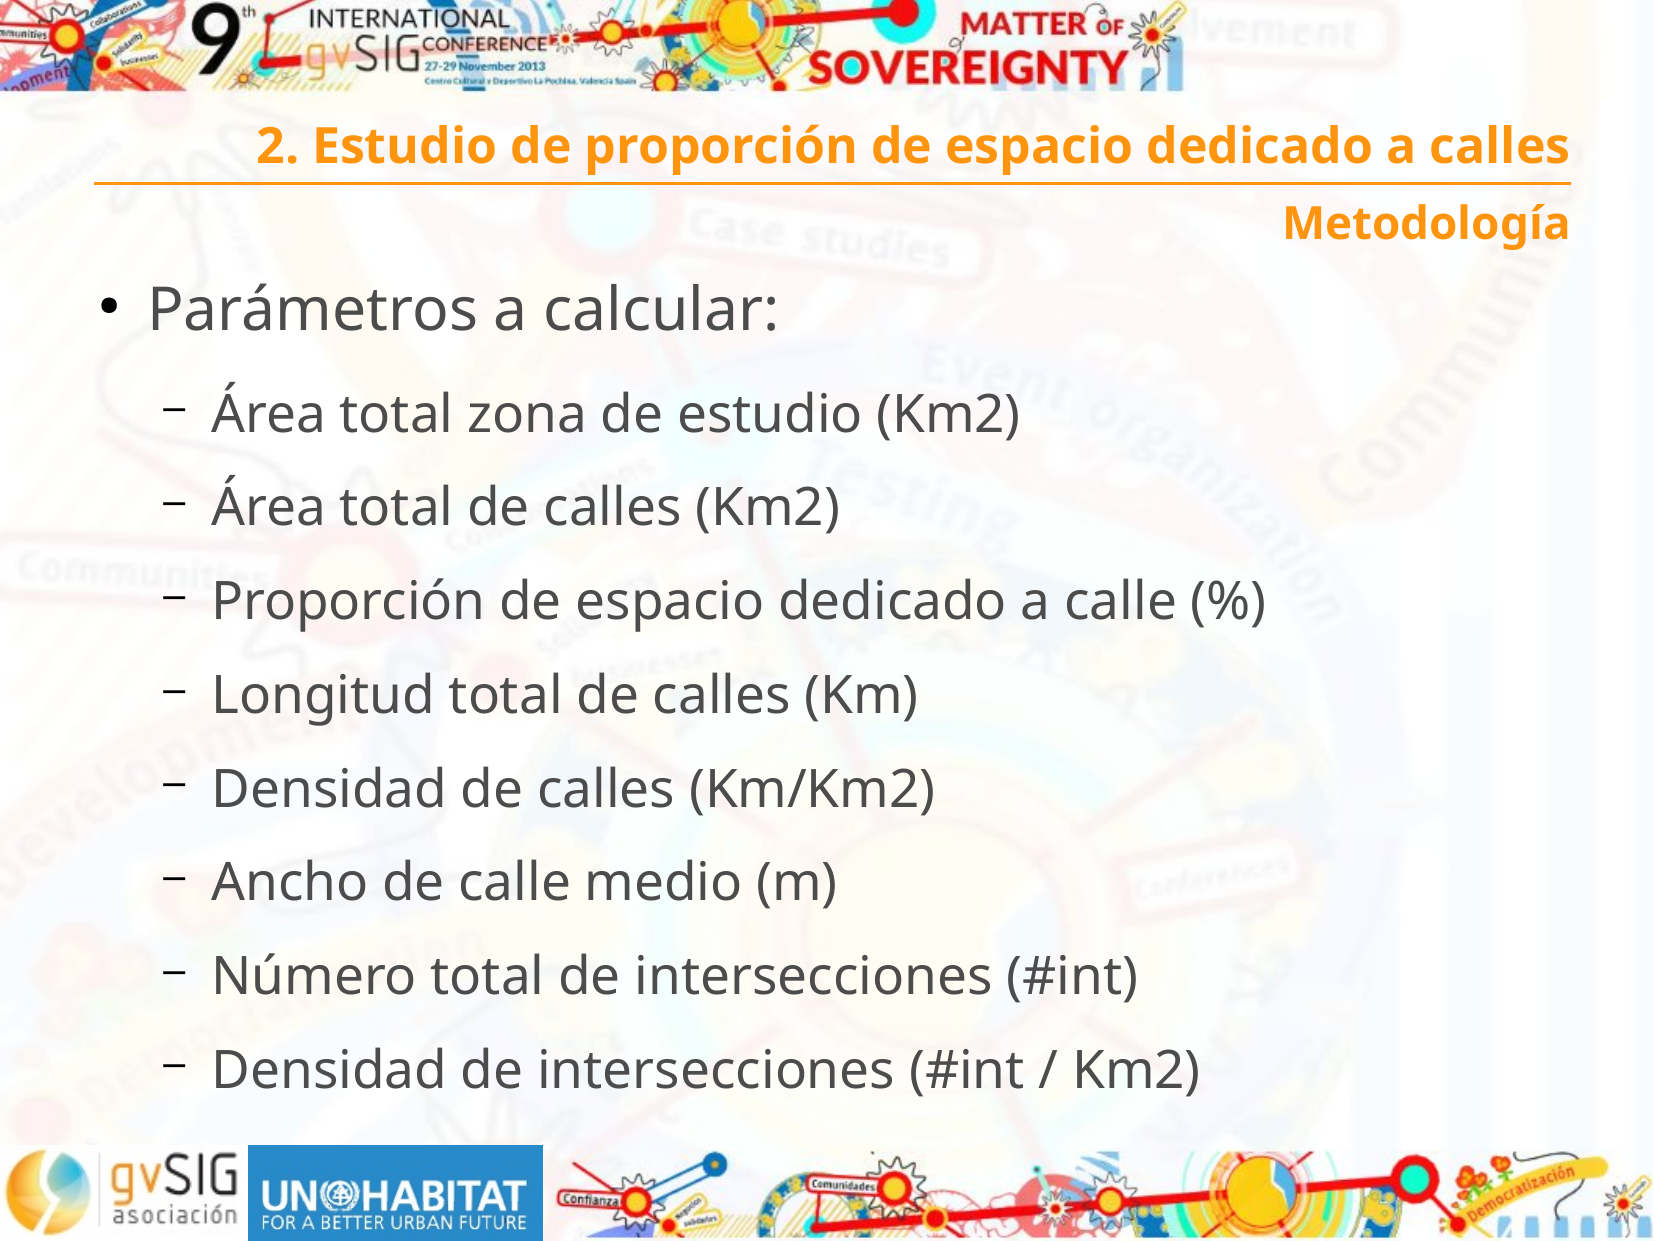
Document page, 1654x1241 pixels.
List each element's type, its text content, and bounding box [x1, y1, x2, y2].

title Metodología [59, 177, 1571, 266]
picture [0, 0, 1654, 1241]
title 2. Estudio de proporción de espacio dedicado a calles [59, 100, 1571, 177]
list Parámetros a calcular: Área total zona de estudio (Km2) Área total de calles (Km2) Proporción de espacio dedicado a calle (%) Longitud total de calles (Km) Densidad de calles (Km/Km2) Ancho de calle medio (m) Número total de intersecciones (#int) Densidad de intersecciones (#int / Km2) [82, 265, 1595, 1111]
